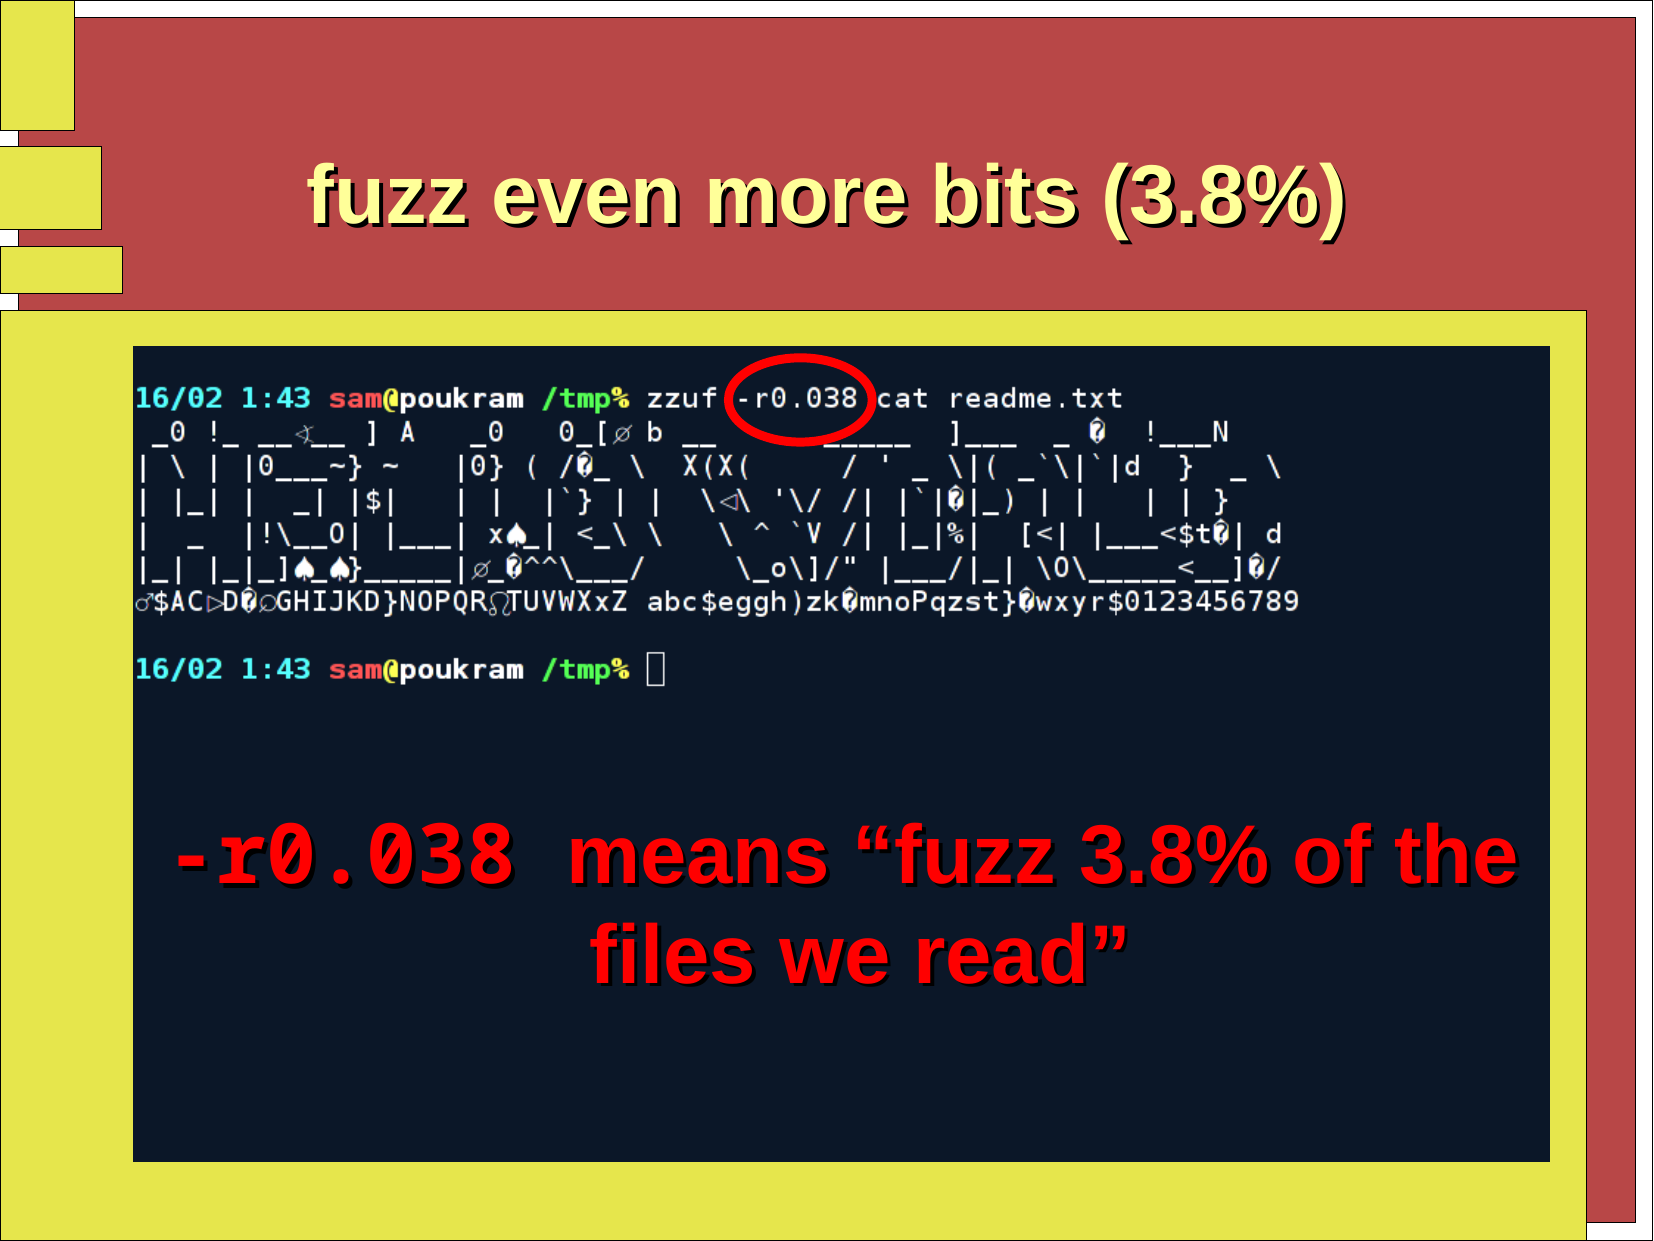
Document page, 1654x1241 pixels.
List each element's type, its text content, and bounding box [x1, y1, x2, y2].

picture [133, 346, 1550, 1162]
title -r0.038 means “fuzz 3.8% of the files we read” [152, 794, 1534, 1002]
title fuzz even more bits (3.8%) [121, 91, 1534, 299]
